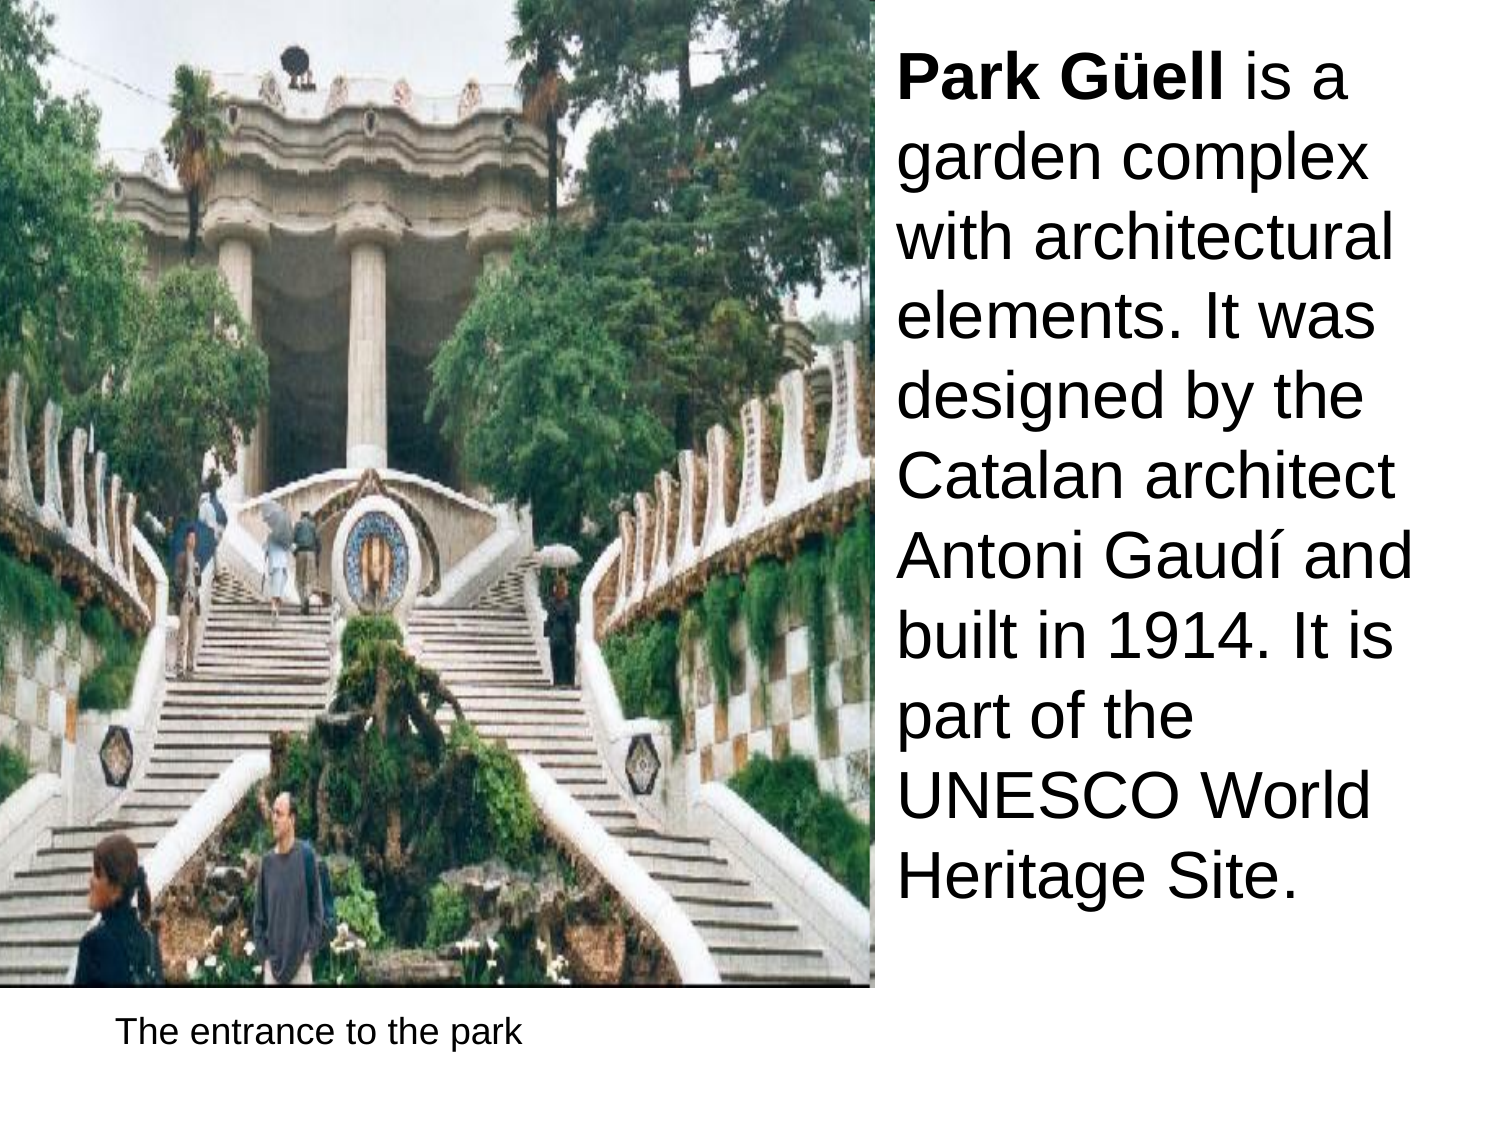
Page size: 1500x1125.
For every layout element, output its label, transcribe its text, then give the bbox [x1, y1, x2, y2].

picture [0, 0, 875, 988]
list Park Güell is a garden complex with architectural elements. It was designed by the Catalan architect Antoni Gaudí and built in 1914. It is part of the UNESCO World Heritage Site. [875, 24, 1500, 925]
text_box The entrance to the park [100, 1000, 549, 1060]
